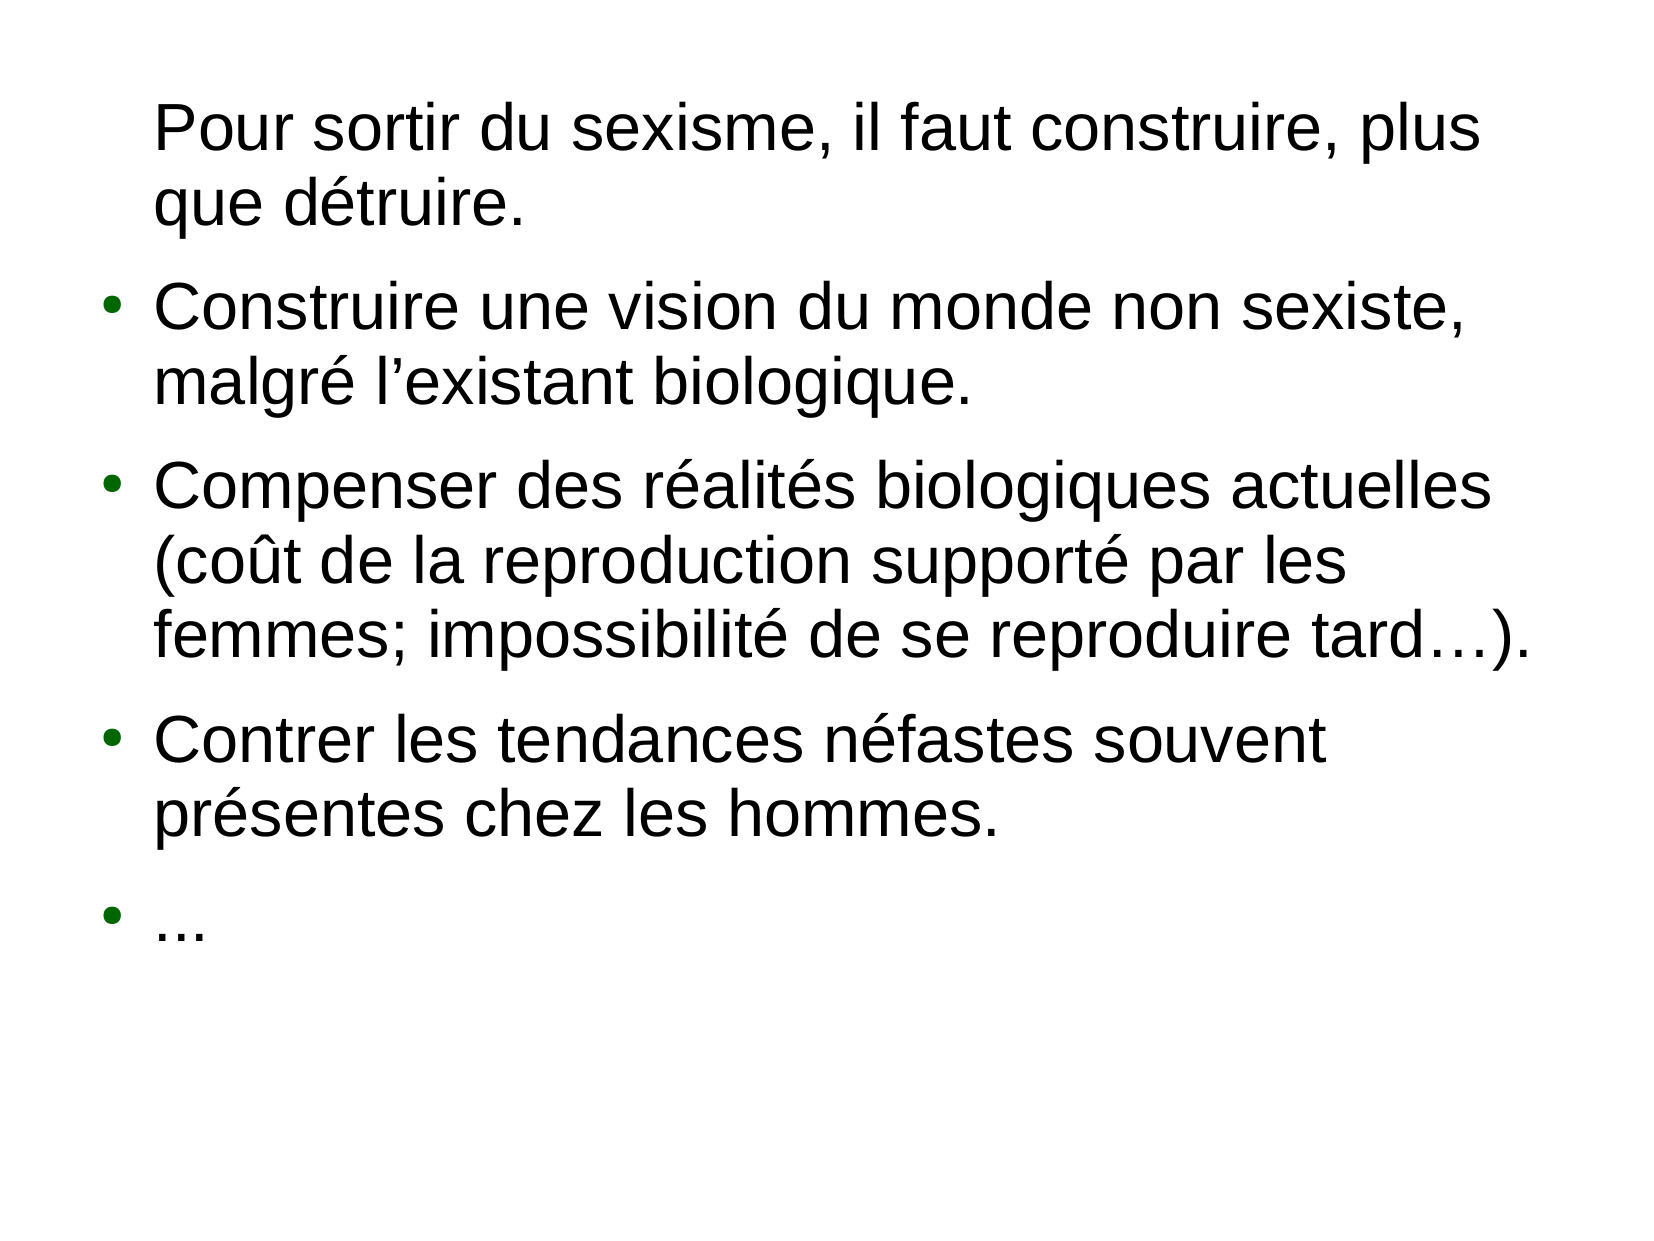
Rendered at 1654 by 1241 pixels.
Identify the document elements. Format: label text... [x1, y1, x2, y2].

list Pour sortir du sexisme, il faut construire, plus que détruire. Construire une vision du monde non sexiste, malgré l’existant biologique. Compenser des réalités biologiques actuelles (coût de la reproduction supporté par les femmes; impossibilité de se reproduire tard…). Contrer les tendances néfastes souvent présentes chez les hommes. ... [82, 90, 1571, 1156]
